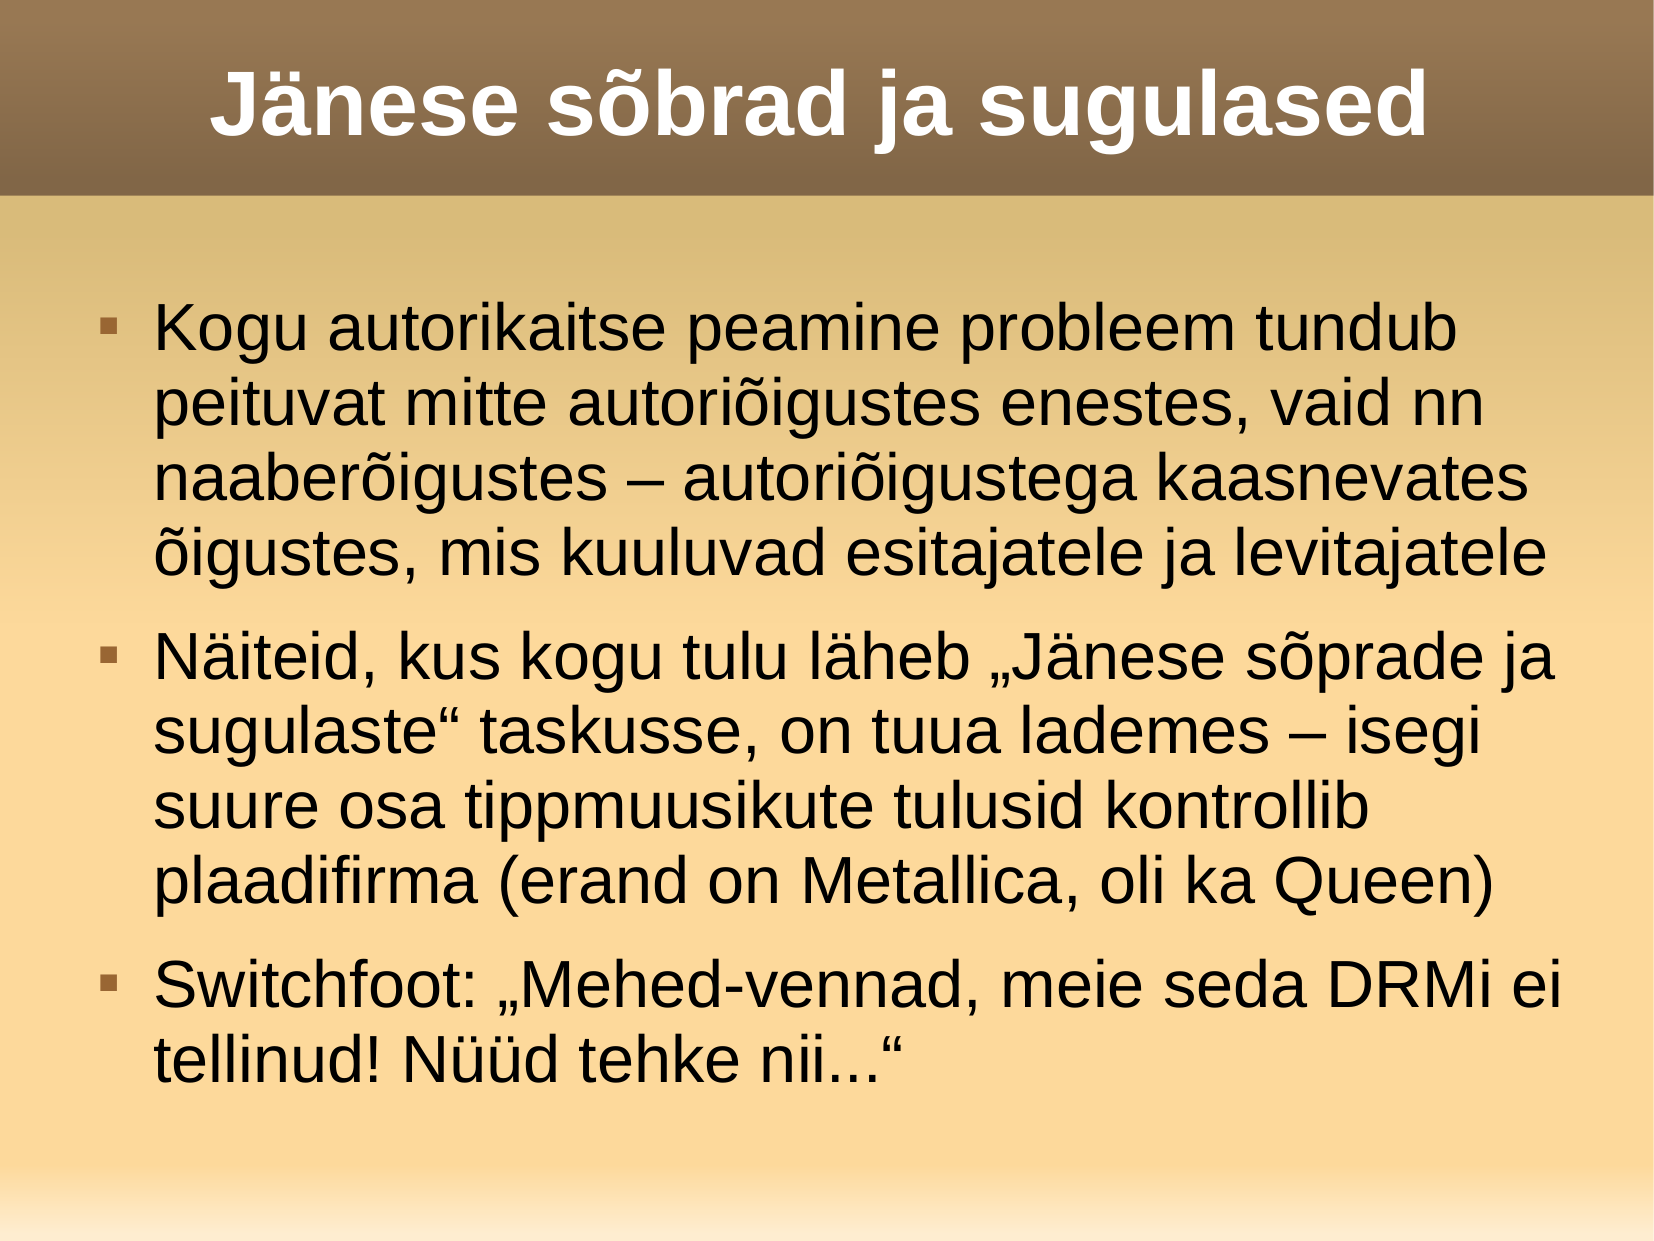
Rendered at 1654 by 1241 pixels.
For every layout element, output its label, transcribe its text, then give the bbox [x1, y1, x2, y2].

picture [0, 0, 1654, 1241]
title Jänese sõbrad ja sugulased [76, 7, 1565, 200]
list Kogu autorikaitse peamine probleem tundub peituvat mitte autoriõigustes enestes, vaid nn naaberõigustes – autoriõigustega kaasnevates õigustes, mis kuuluvad esitajatele ja levitajatele Näiteid, kus kogu tulu läheb „Jänese sõprade ja sugulaste“ taskusse, on tuua lademes – isegi suure osa tippmuusikute tulusid kontrollib plaadifirma (erand on Metallica, oli ka Queen) Switchfoot: „Mehed-vennad, meie seda DRMi ei tellinud! Nüüd tehke nii...“ [82, 290, 1571, 1097]
